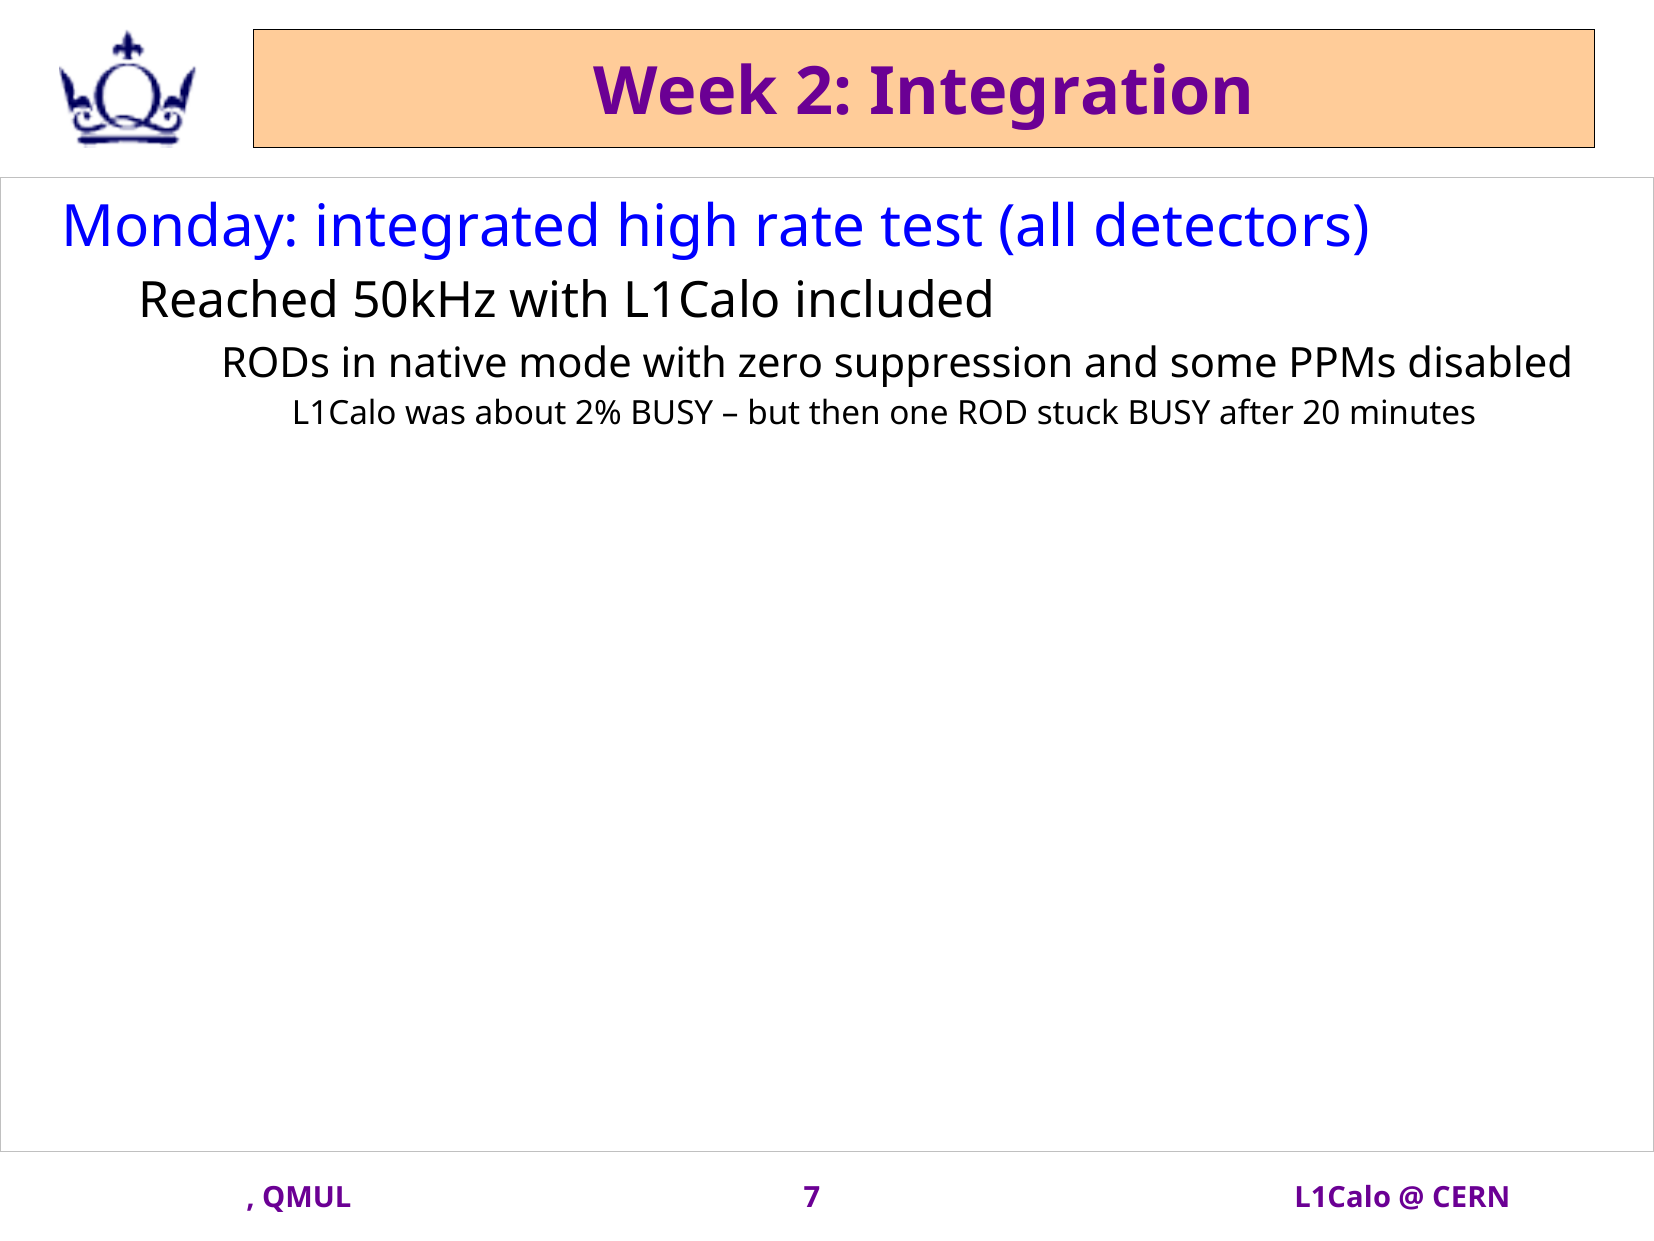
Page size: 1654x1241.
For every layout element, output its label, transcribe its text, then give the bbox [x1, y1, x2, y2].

picture [59, 29, 200, 148]
title Week 2: Integration [253, 29, 1595, 148]
list Monday: integrated high rate test (all detectors) Reached 50kHz with L1Calo included RODs in native mode with zero suppression and some PPMs disabled L1Calo was about 2% BUSY – but then one ROD stuck BUSY after 20 minutes [43, 184, 1612, 1147]
